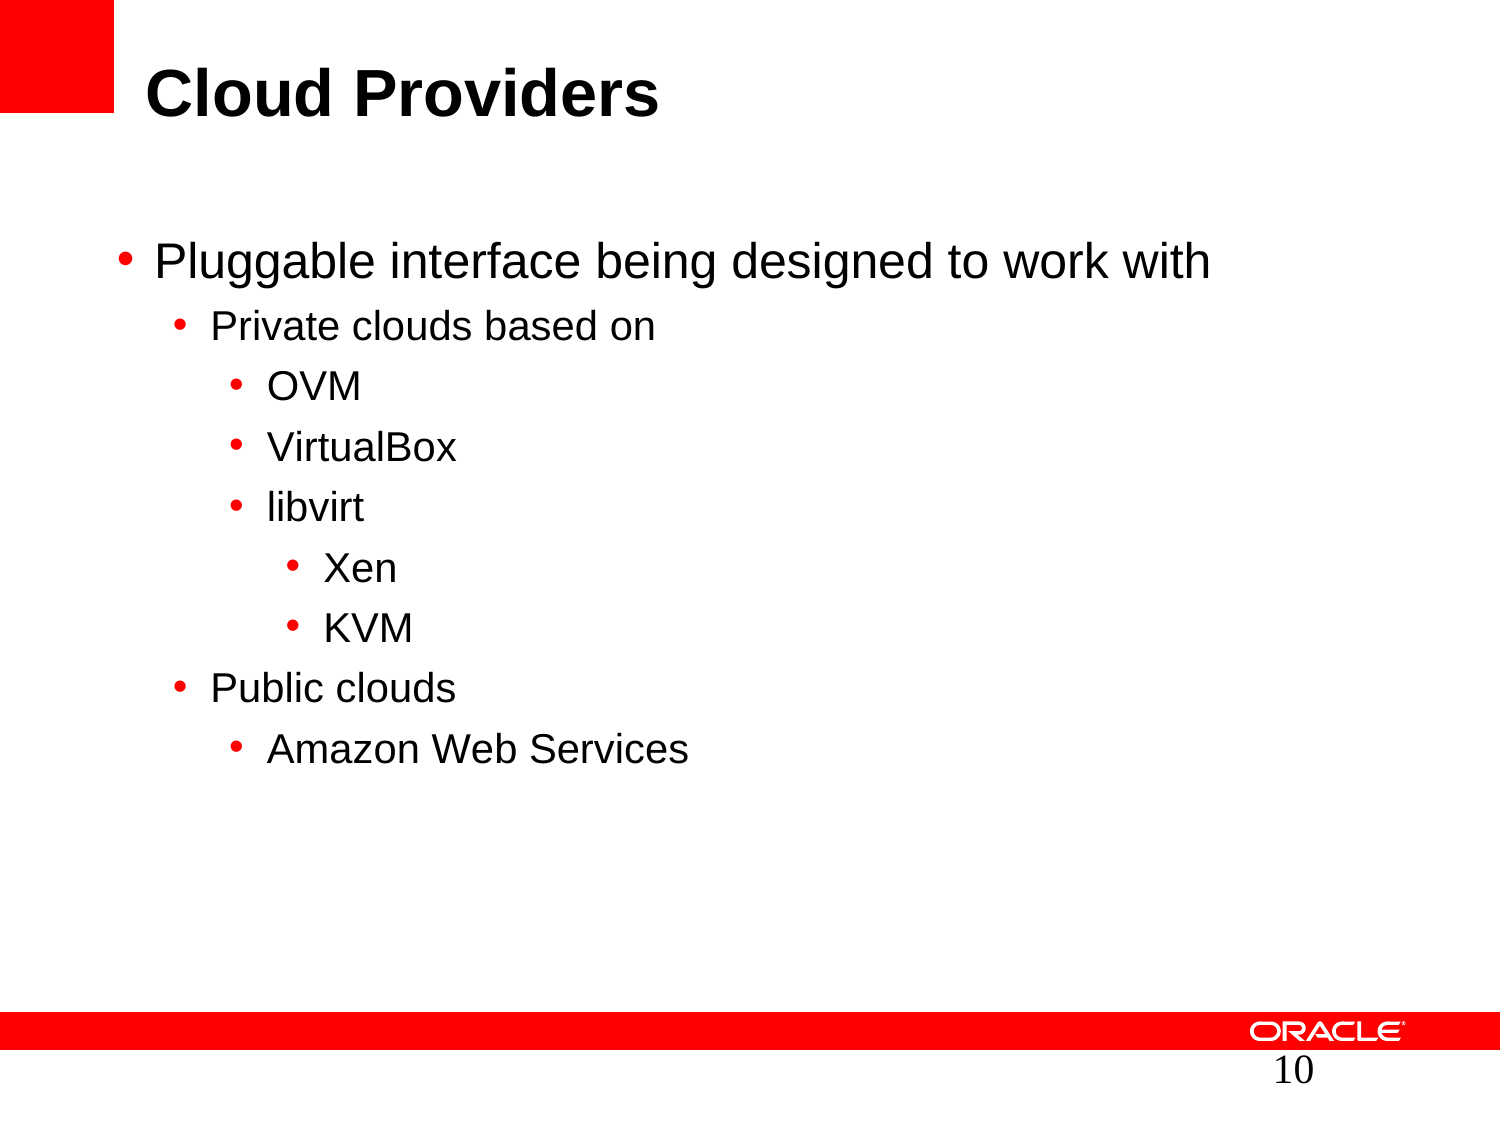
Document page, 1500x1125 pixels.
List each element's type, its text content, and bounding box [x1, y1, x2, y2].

picture [0, 0, 114, 113]
list Pluggable interface being designed to work with Private clouds based on OVM VirtualBox libvirt Xen KVM Public clouds Amazon Web Services [116, 228, 1354, 941]
title Cloud Providers [145, 49, 1390, 205]
picture [0, 1012, 1500, 1050]
